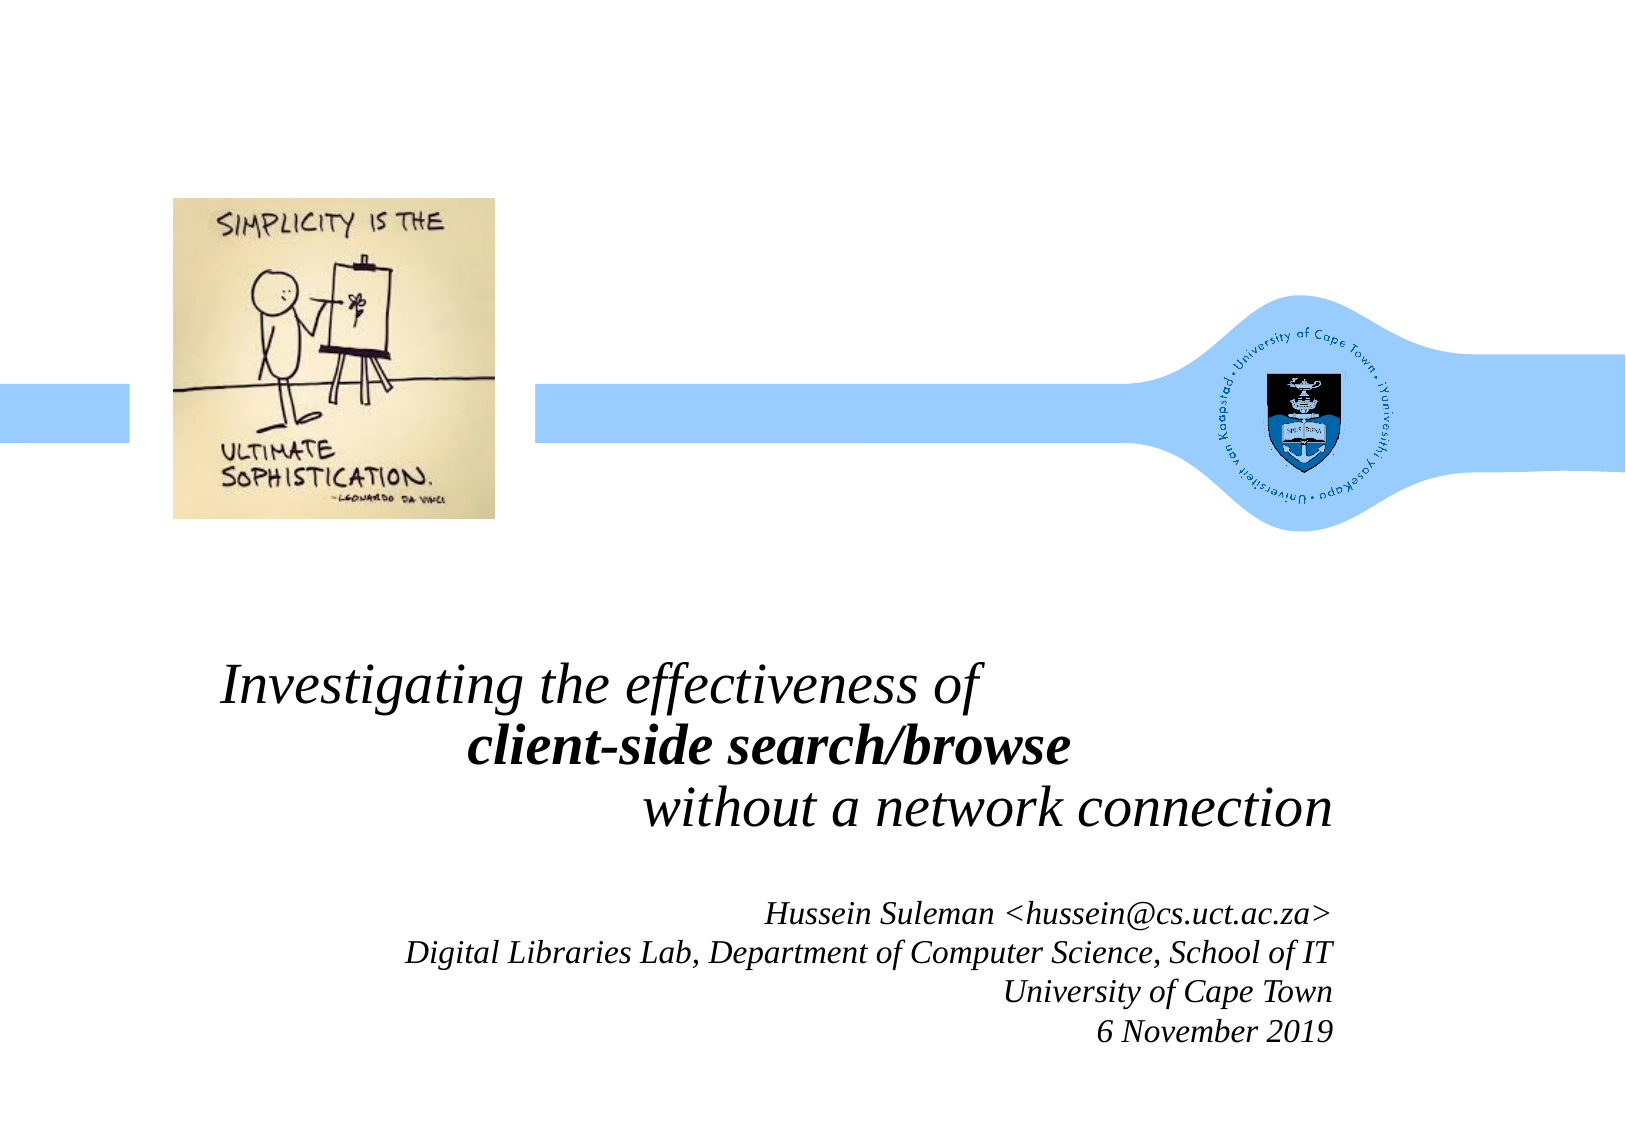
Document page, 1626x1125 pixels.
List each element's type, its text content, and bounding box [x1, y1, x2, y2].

picture [1178, 305, 1416, 527]
text_box Investigating the effectiveness of client-side search/browse without a network connection Hussein Suleman <hussein@cs.uct.ac.za> Digital Libraries Lab, Department of Computer Science, School of IT University of Cape Town 6 November 2019 [205, 503, 1349, 1109]
text_box [129, 108, 536, 589]
picture [173, 198, 495, 519]
